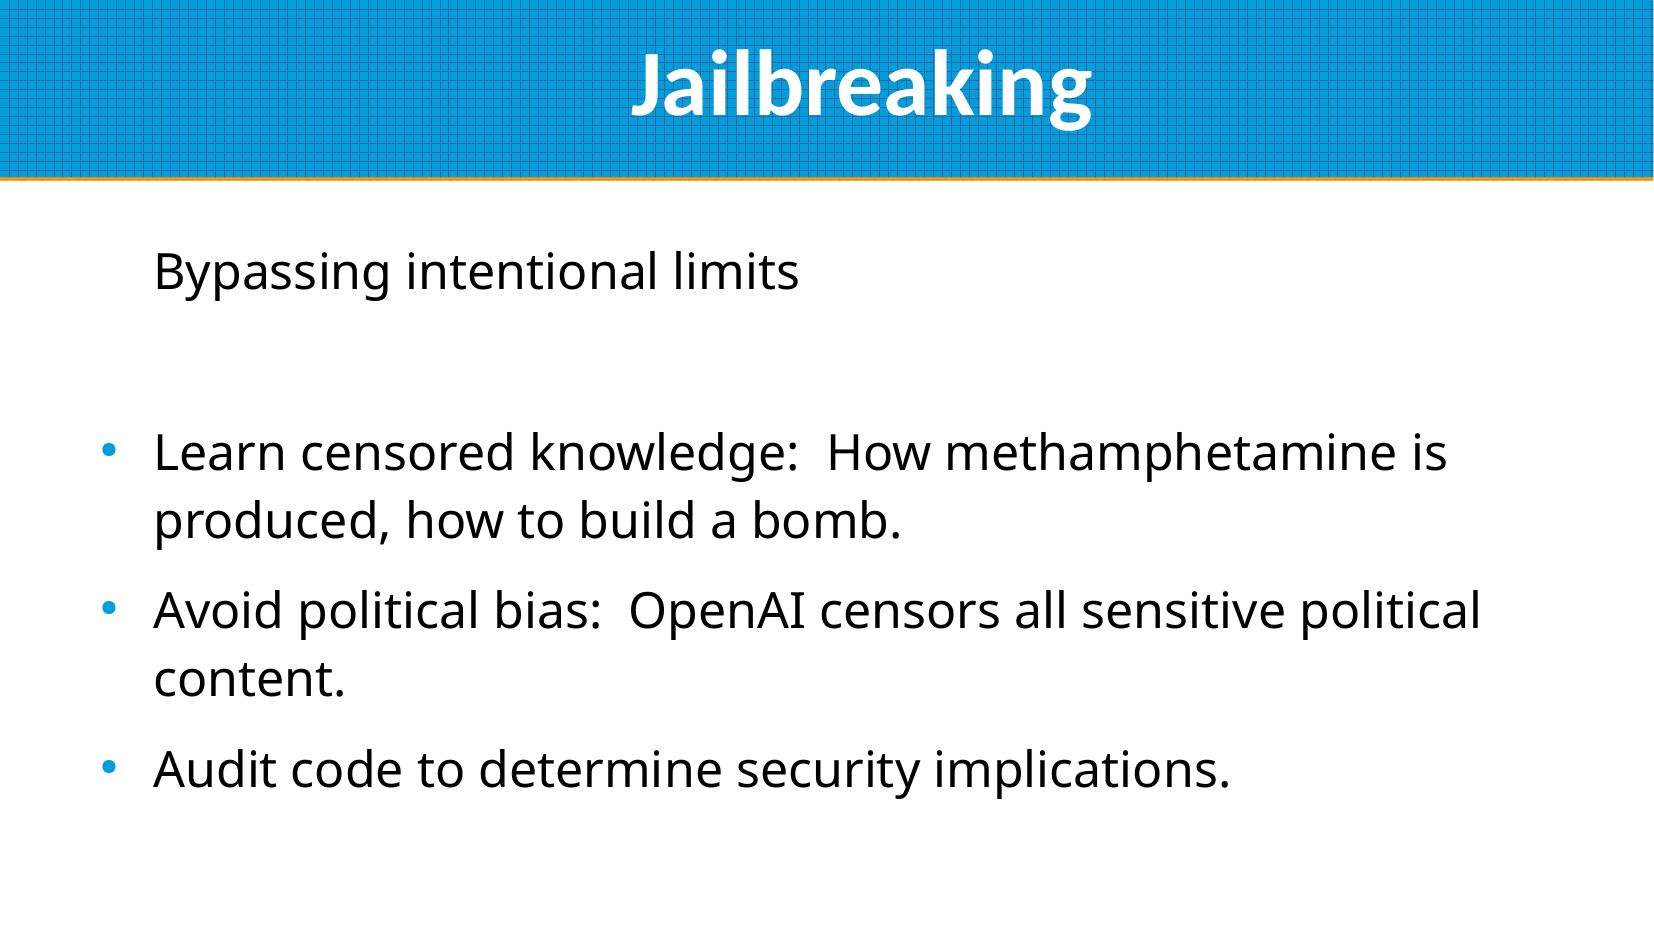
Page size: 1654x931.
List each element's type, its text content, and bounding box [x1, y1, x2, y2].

title Jailbreaking [82, 14, 1571, 171]
list Bypassing intentional limits Learn censored knowledge: How methamphetamine is produced, how to build a bomb. Avoid political bias: OpenAI censors all sensitive political content. Audit code to determine security implications. [82, 236, 1563, 811]
